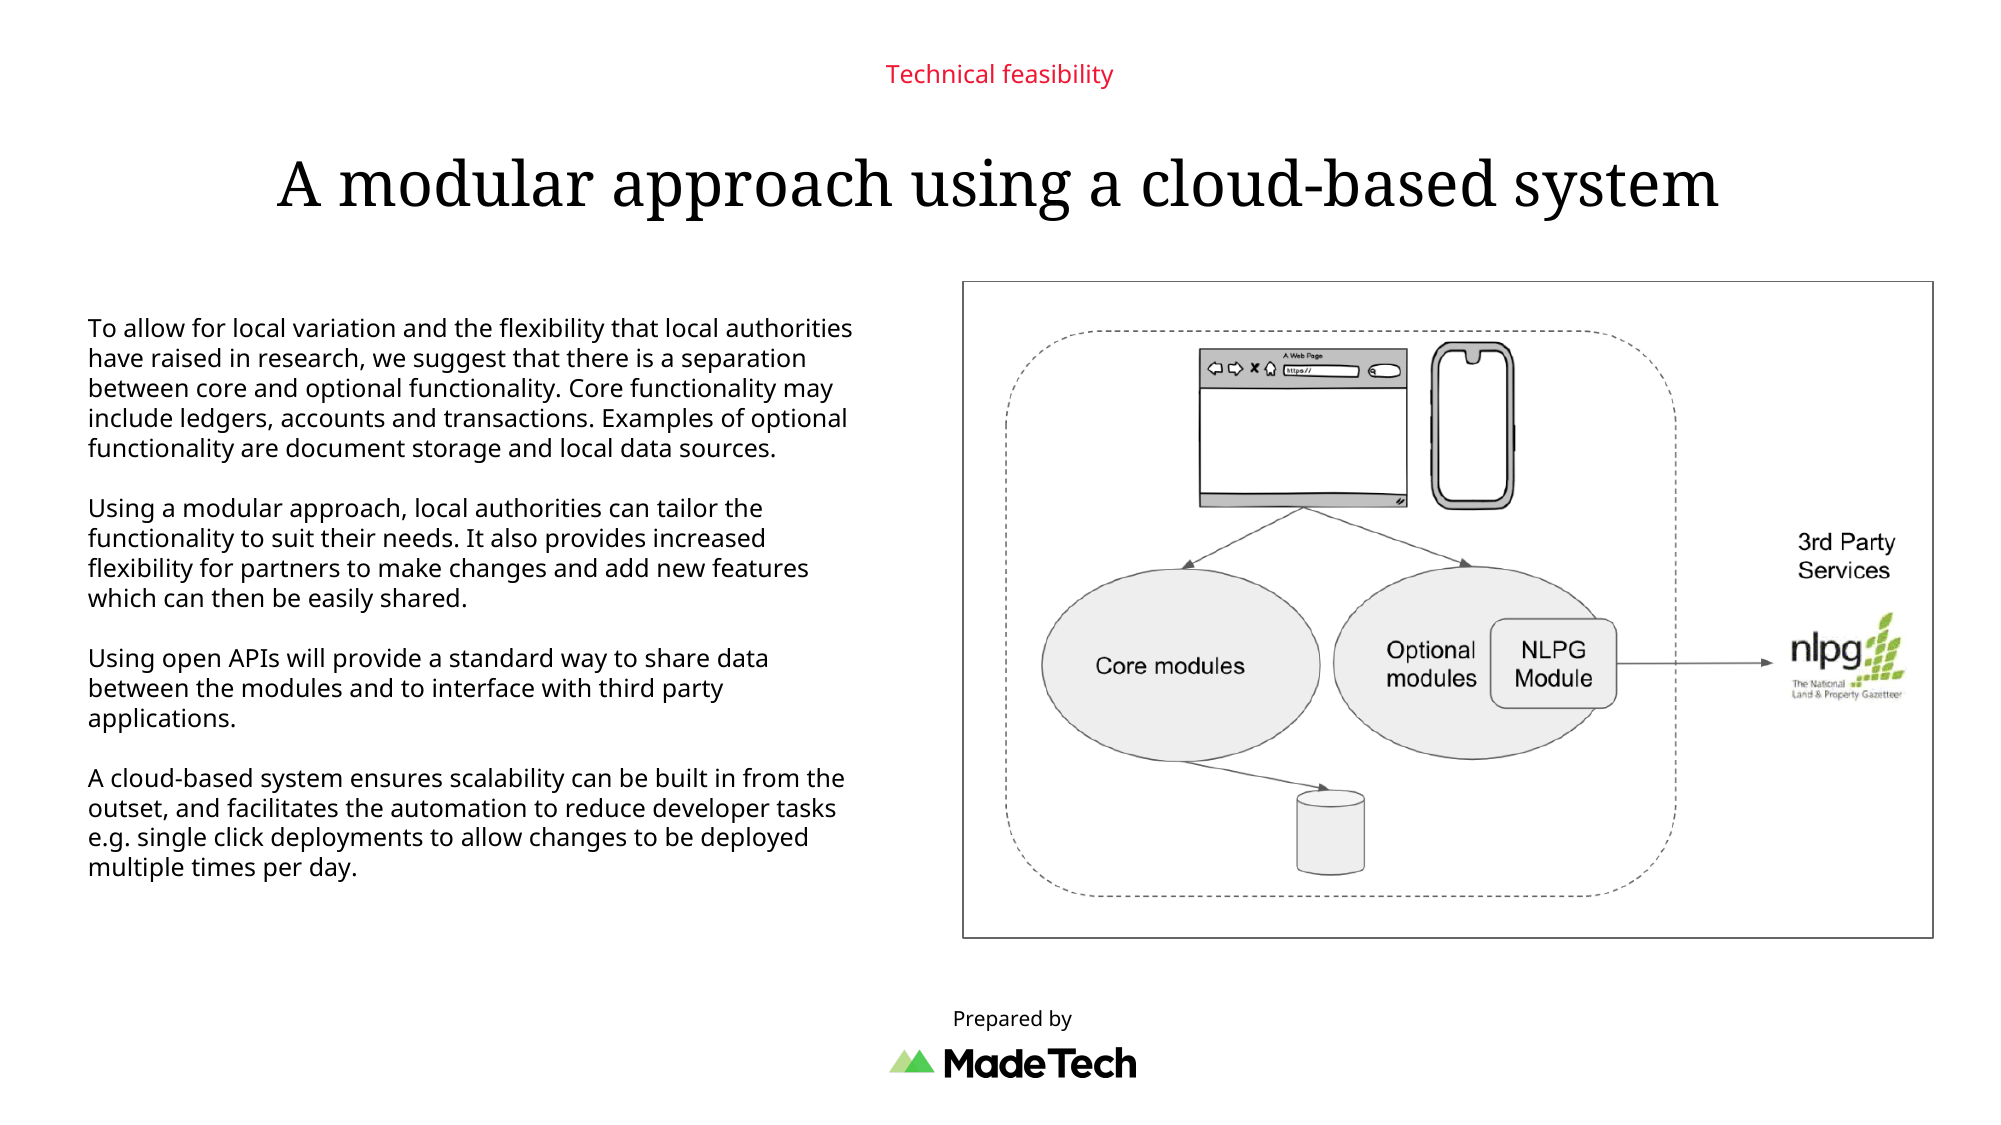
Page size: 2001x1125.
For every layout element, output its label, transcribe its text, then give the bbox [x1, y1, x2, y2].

picture [988, 312, 1923, 916]
picture [889, 1047, 1136, 1078]
text_box To allow for local variation and the flexibility that local authorities have raised in research, we suggest that there is a separation between core and optional functionality. Core functionality may include ledgers, accounts and transactions. Examples of optional functionality are document storage and local data sources. Using a modular approach, local authorities can tailor the functionality to suit their needs. It also provides increased flexibility for partners to make changes and add new features which can then be easily shared. Using open APIs will provide a standard way to share data between the modules and to interface with third party applications. A cloud-based system ensures scalability can be built in from the outset, and facilitates the automation to reduce developer tasks e.g. single click deployments to allow changes to be deployed multiple times per day. [81, 307, 865, 1021]
text_box [963, 281, 1933, 938]
text_box Prepared by [897, 997, 1128, 1036]
text_box A modular approach using a cloud-based system [81, 152, 1918, 222]
text_box Technical feasibility [864, 55, 1136, 94]
